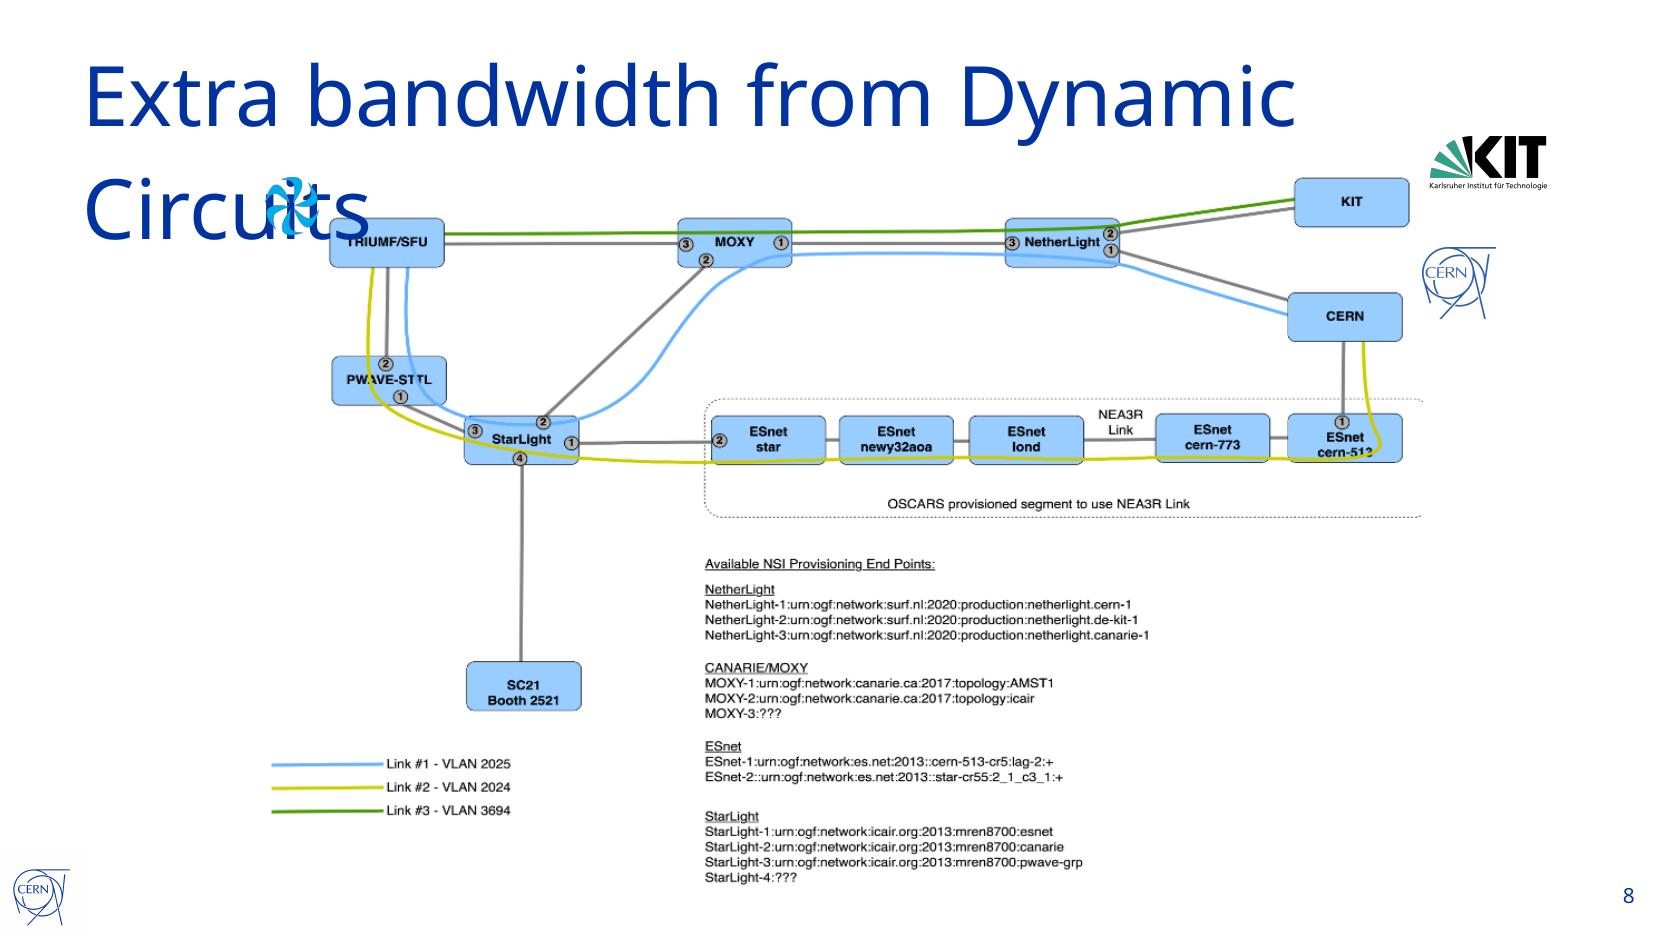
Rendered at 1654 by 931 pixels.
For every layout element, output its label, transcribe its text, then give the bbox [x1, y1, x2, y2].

picture [265, 177, 1496, 898]
picture [0, 850, 127, 931]
picture [1429, 133, 1548, 193]
title Extra bandwidth from Dynamic Circuits [82, 37, 1571, 193]
